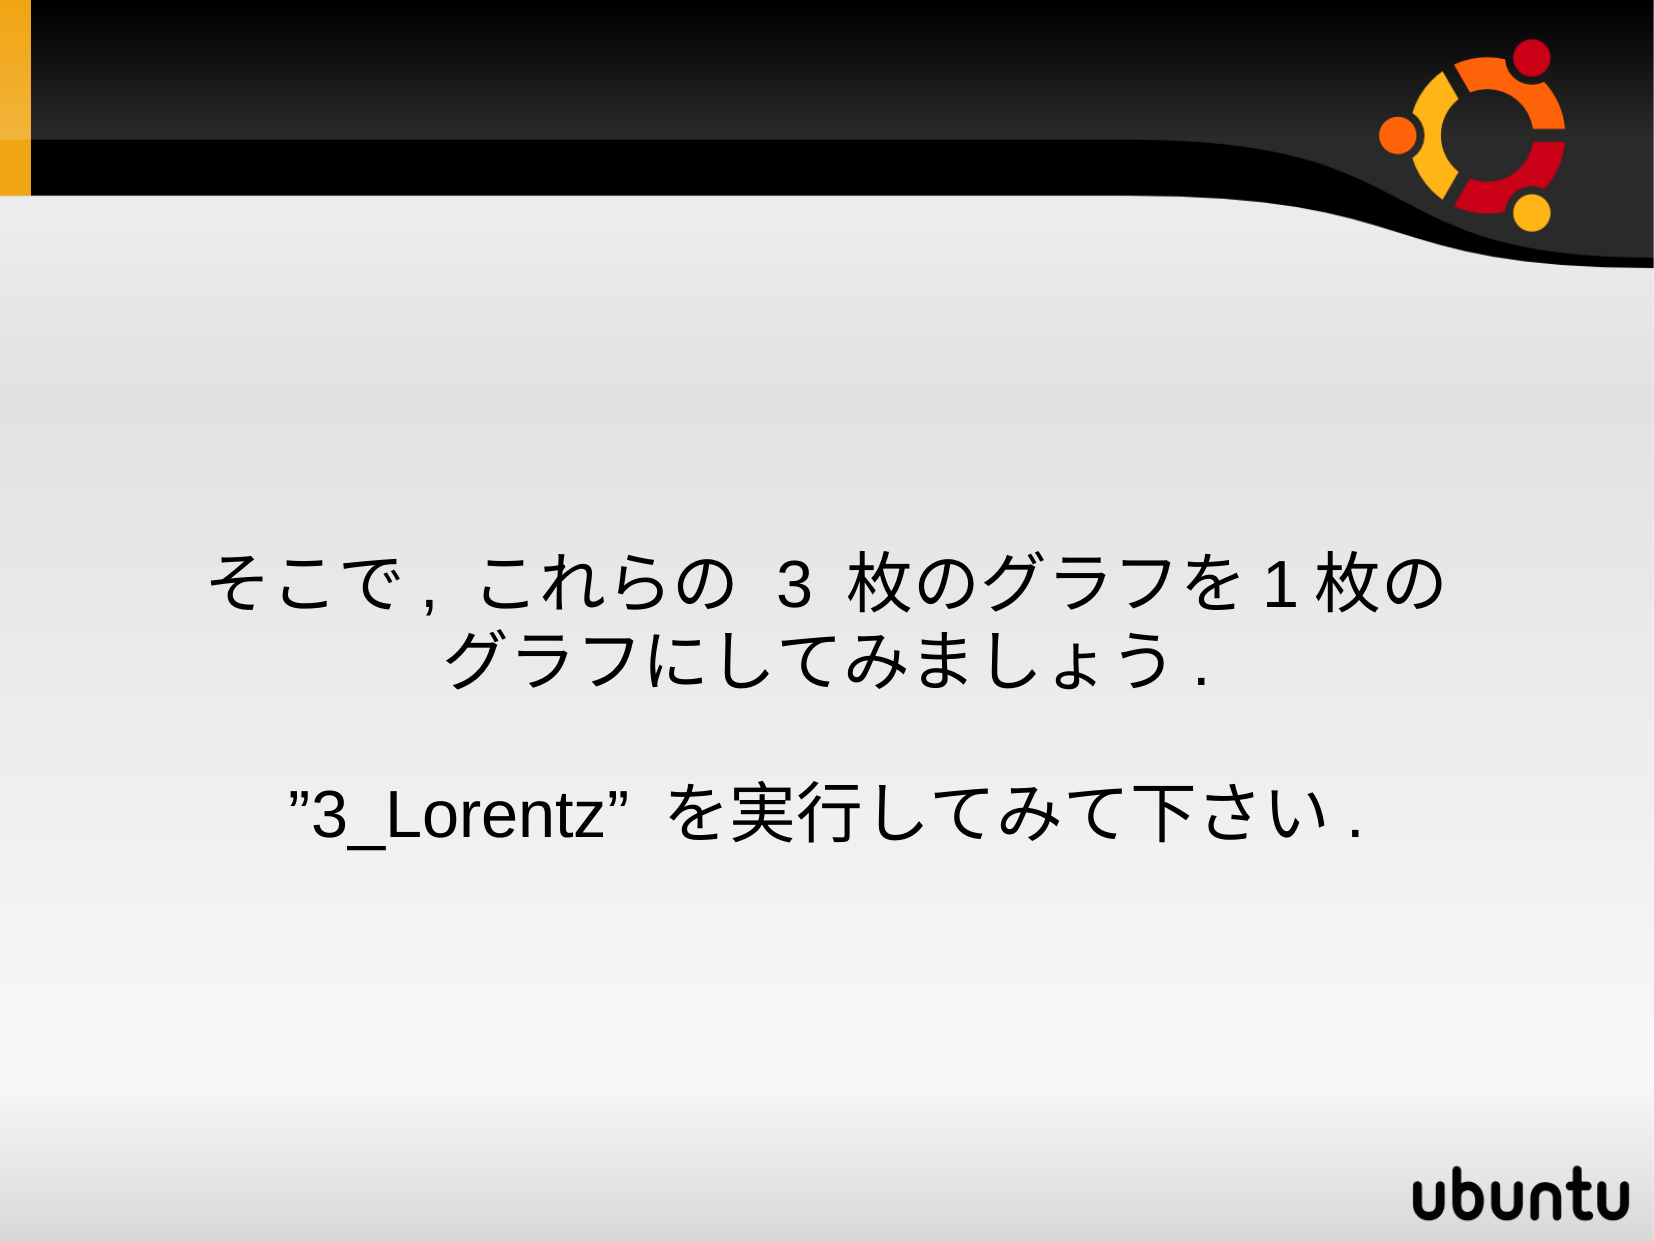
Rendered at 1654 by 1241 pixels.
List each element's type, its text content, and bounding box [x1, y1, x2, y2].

subtitle そこで, これらの 3 枚のグラフを1枚の グラフにしてみましょう. ”3_Lorentz” を実行してみて下さい. [82, 297, 1571, 1102]
picture [0, 0, 1654, 1241]
